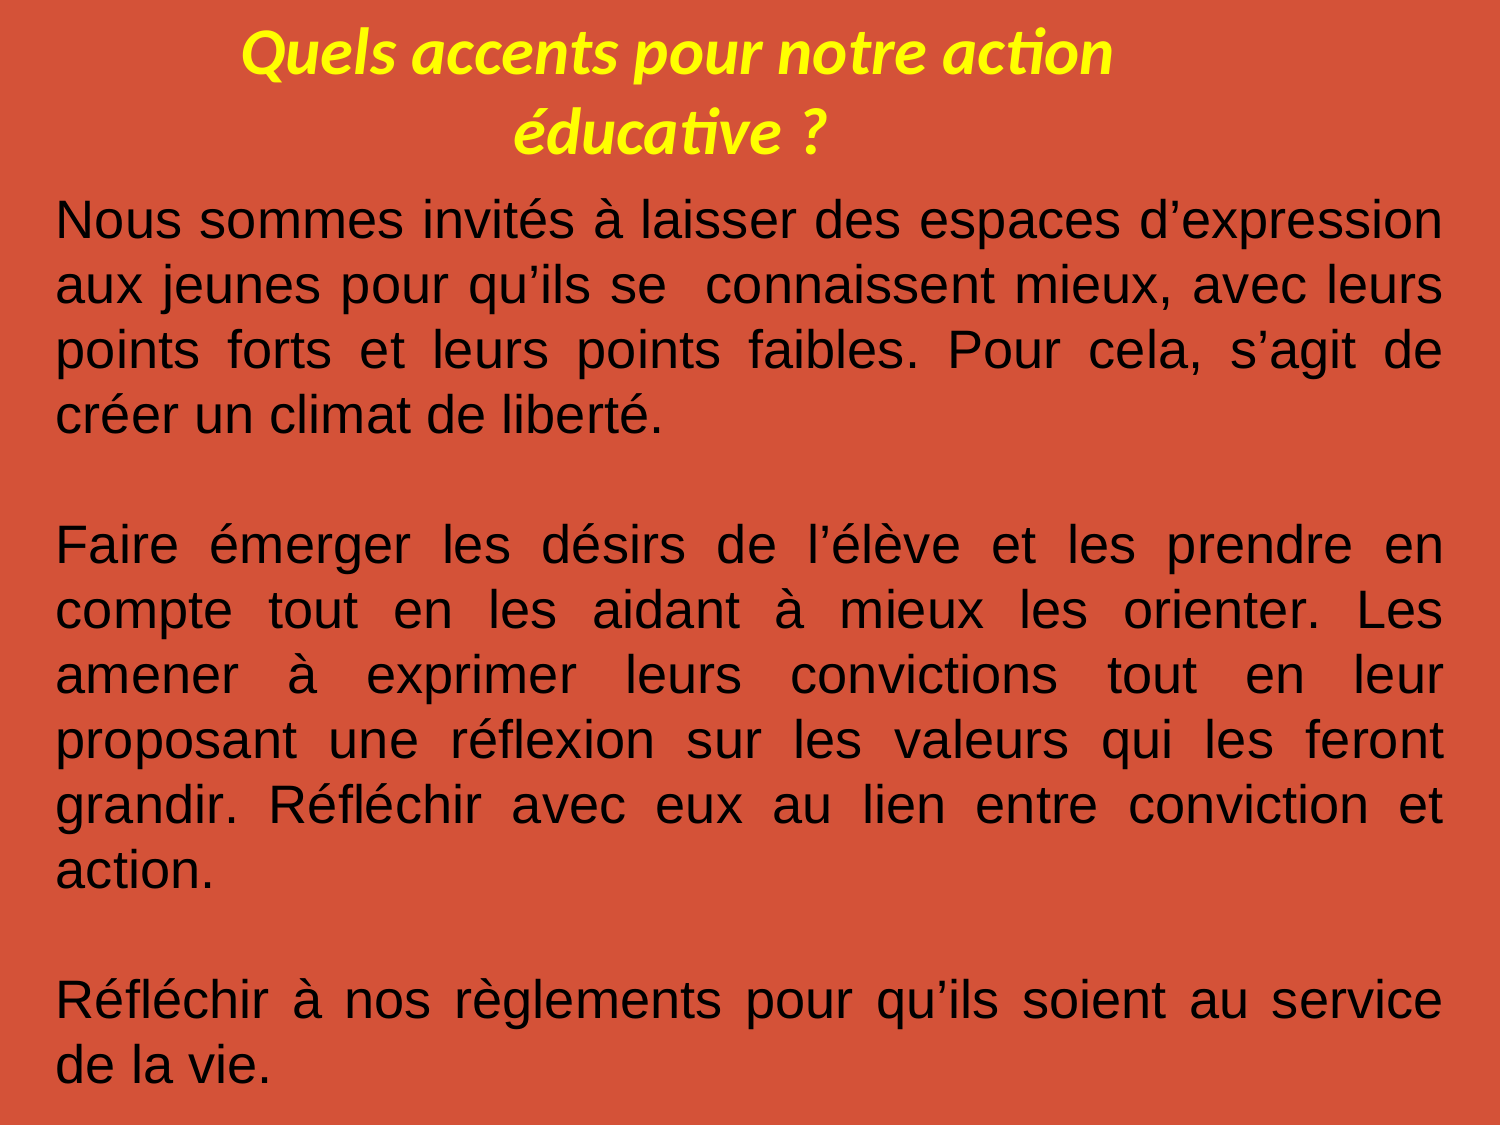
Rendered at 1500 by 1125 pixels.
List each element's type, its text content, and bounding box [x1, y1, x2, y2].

text_box Nous sommes invités à laisser des espaces d’expression aux jeunes pour qu’ils se connaissent mieux, avec leurs points forts et leurs points faibles. Pour cela, s’agit de créer un climat de liberté. Faire émerger les désirs de l’élève et les prendre en compte tout en les aidant à mieux les orienter. Les amener à exprimer leurs convictions tout en leur proposant une réflexion sur les valeurs qui les feront grandir. Réfléchir avec eux au lien entre conviction et action. Réfléchir à nos règlements pour qu’ils soient au service de la vie. [41, 176, 1462, 1125]
text_box Quels accents pour notre action éducative ? [87, 0, 1270, 176]
